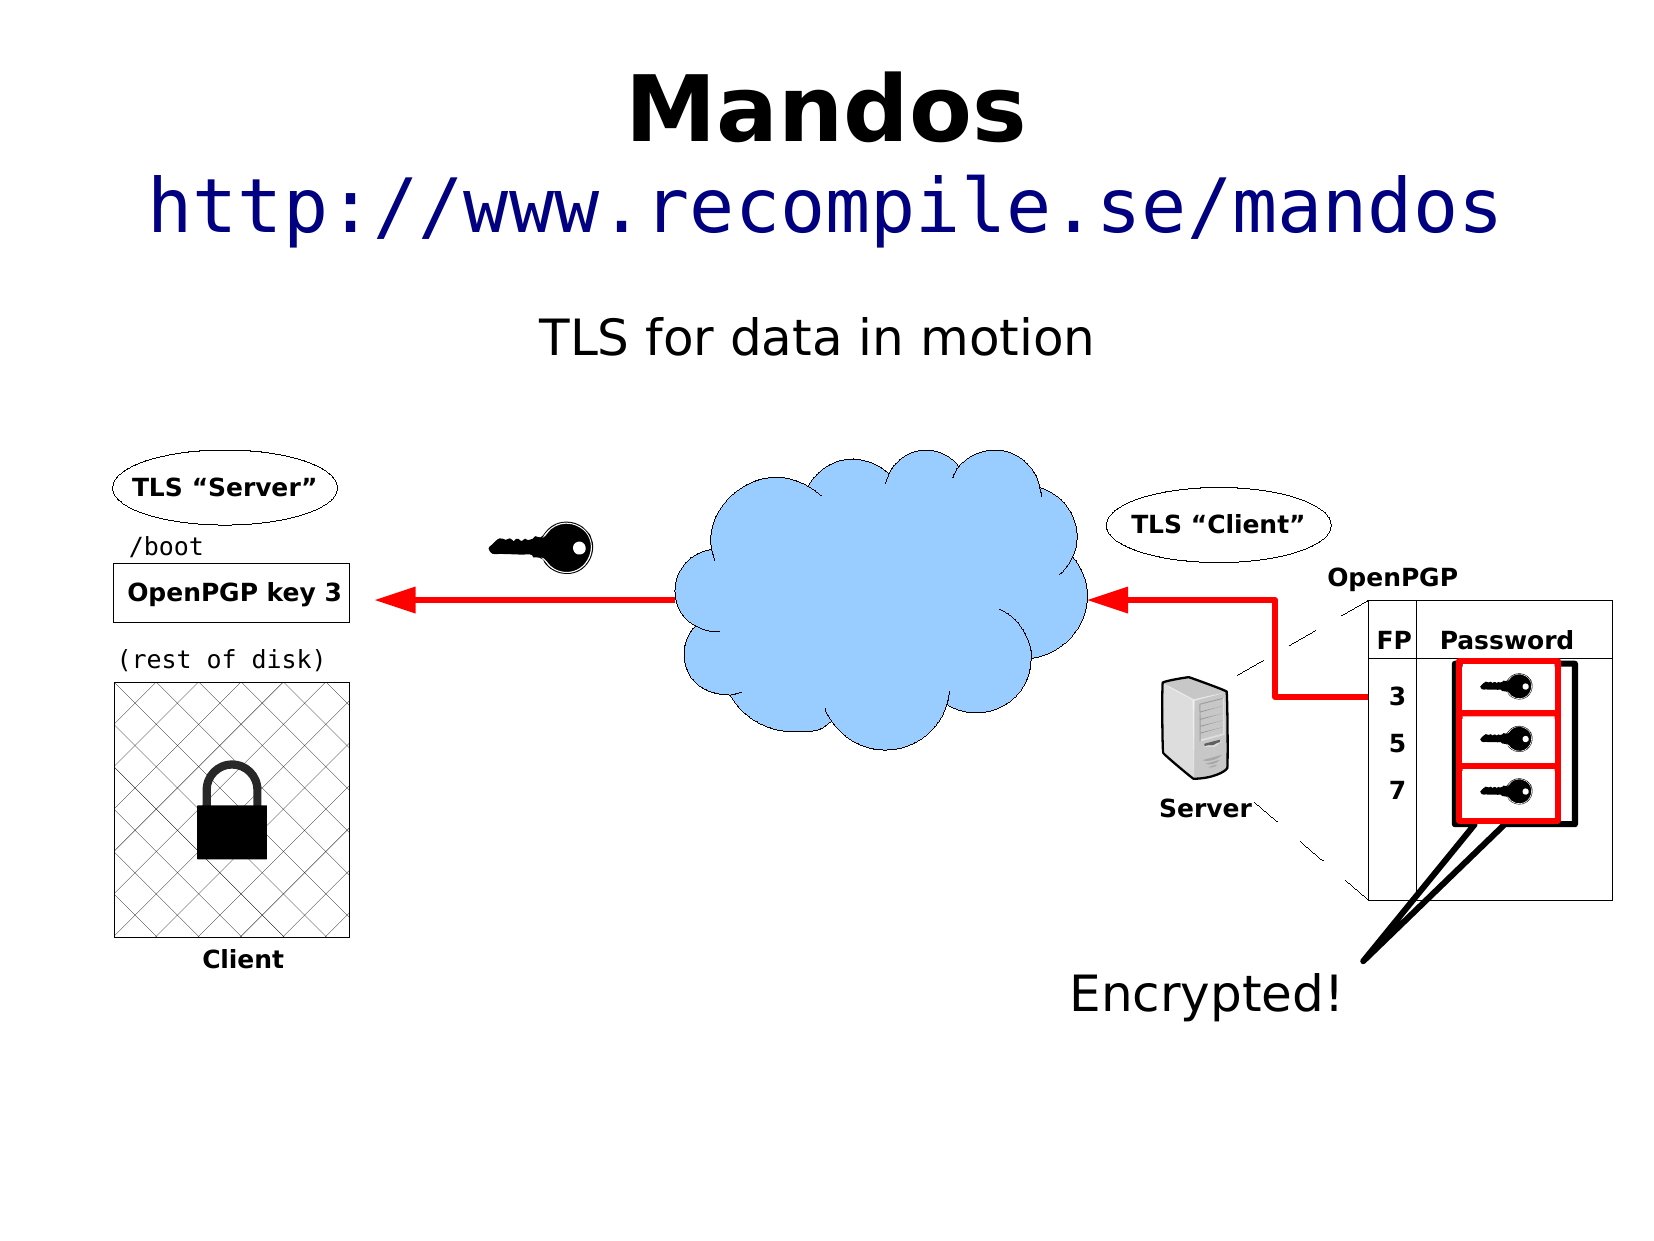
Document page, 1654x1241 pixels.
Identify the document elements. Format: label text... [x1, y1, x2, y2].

title Mandos http://www.recompile.se/mandos [82, 49, 1571, 257]
text_box 3 [1374, 675, 1439, 720]
text_box [1561, 667, 1571, 821]
text_box TLS “Server” [112, 450, 338, 526]
text_box [1369, 600, 1613, 900]
picture [1462, 768, 1555, 818]
text_box [113, 615, 350, 623]
text_box FP [1361, 618, 1425, 663]
picture [1462, 716, 1555, 763]
text_box /boot [114, 525, 294, 570]
text_box OpenPGP key 3 [112, 570, 376, 615]
text_box [1369, 663, 1467, 900]
picture [1462, 663, 1555, 710]
text_box TLS “Client” [1106, 487, 1332, 563]
text_box [1418, 824, 1499, 900]
text_box 5 [1374, 721, 1439, 766]
text_box (rest of disk) [101, 637, 376, 696]
picture [170, 748, 294, 872]
text_box Password [1425, 618, 1605, 663]
text_box [114, 696, 350, 938]
text_box Client [187, 937, 300, 982]
text_box OpenPGP [1312, 555, 1501, 601]
text_box [674, 450, 1088, 751]
picture [453, 502, 638, 597]
text_box [294, 563, 350, 570]
text_box Encrypted! [1054, 957, 1360, 1031]
text_box TLS for data in motion [525, 301, 1111, 376]
text_box Server [1144, 786, 1360, 831]
text_box 7 [1374, 768, 1439, 813]
picture [1142, 657, 1247, 806]
